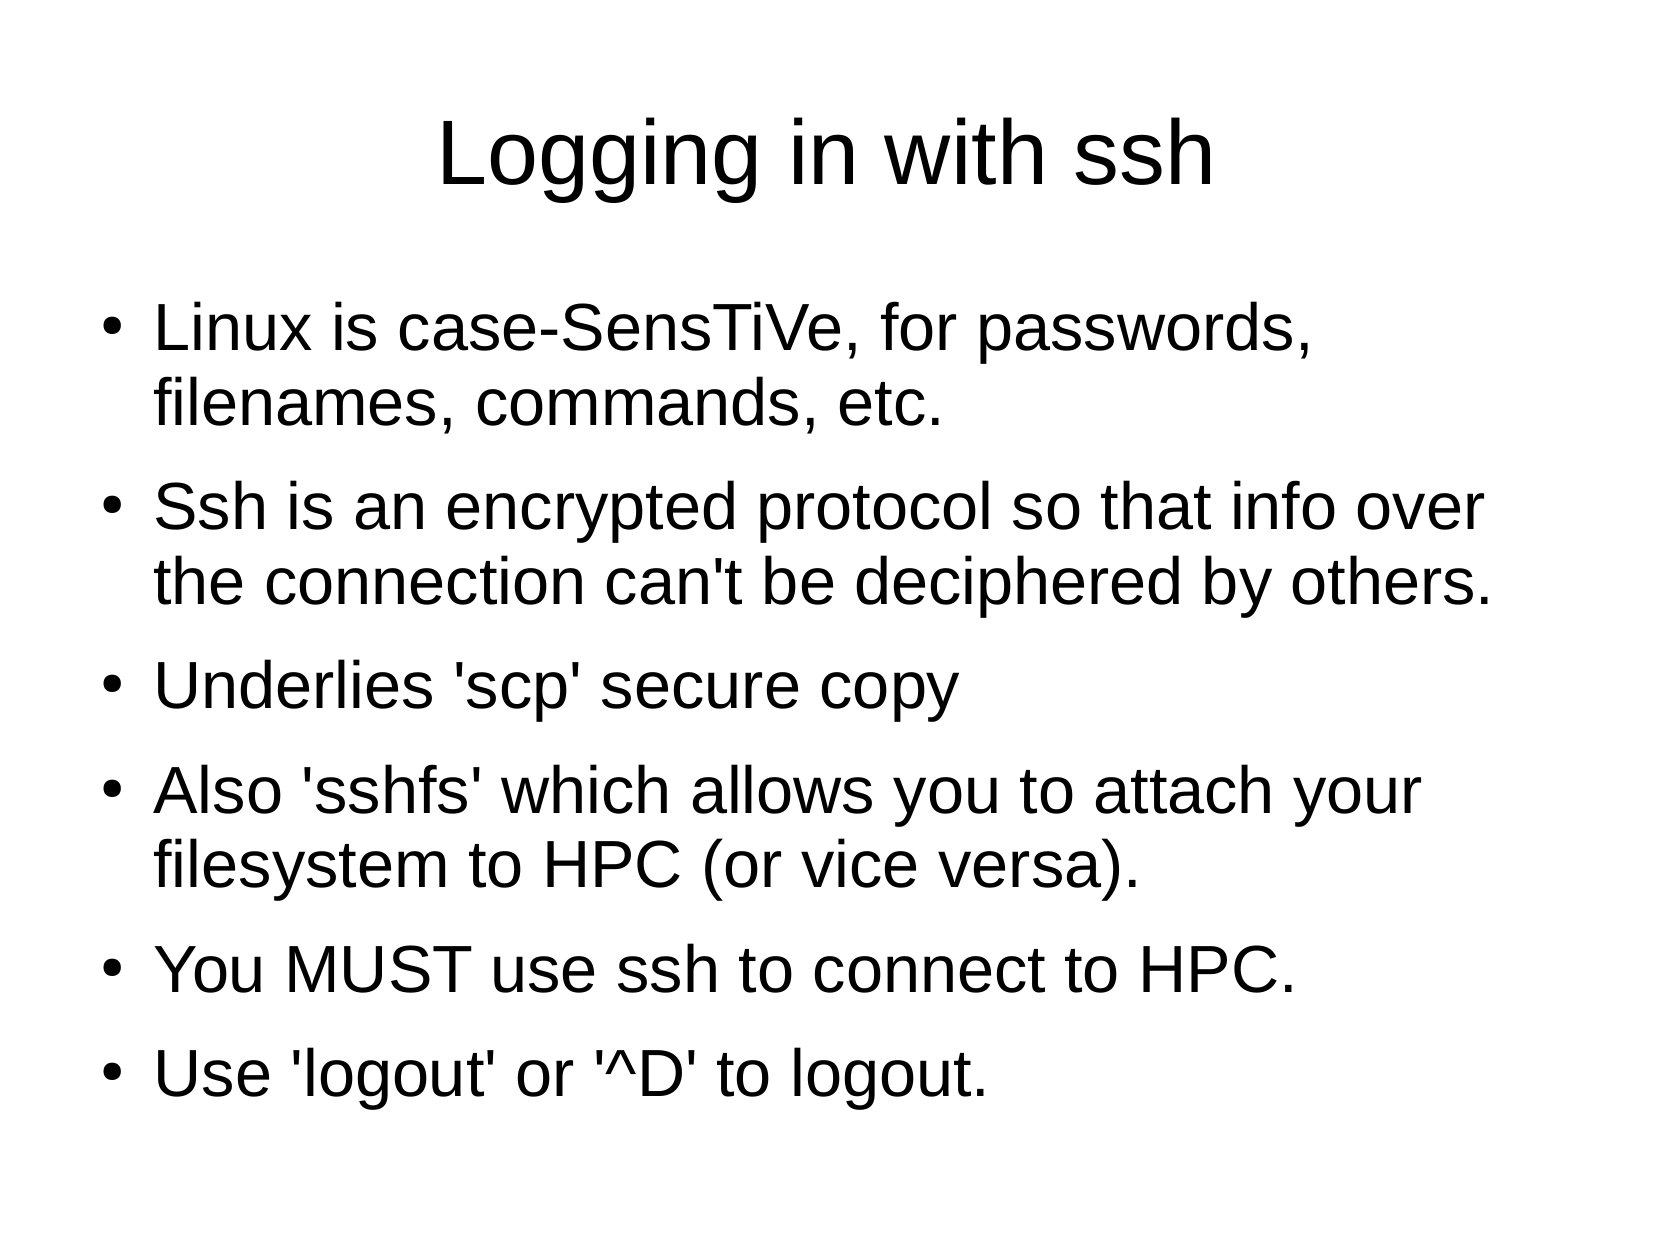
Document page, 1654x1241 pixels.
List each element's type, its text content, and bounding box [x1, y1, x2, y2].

title Logging in with ssh [82, 49, 1571, 257]
list Linux is case-SensTiVe, for passwords, filenames, commands, etc. Ssh is an encrypted protocol so that info over the connection can't be deciphered by others. Underlies 'scp' secure copy Also 'sshfs' which allows you to attach your filesystem to HPC (or vice versa). You MUST use ssh to connect to HPC. Use 'logout' or '^D' to logout. [82, 290, 1538, 1171]
